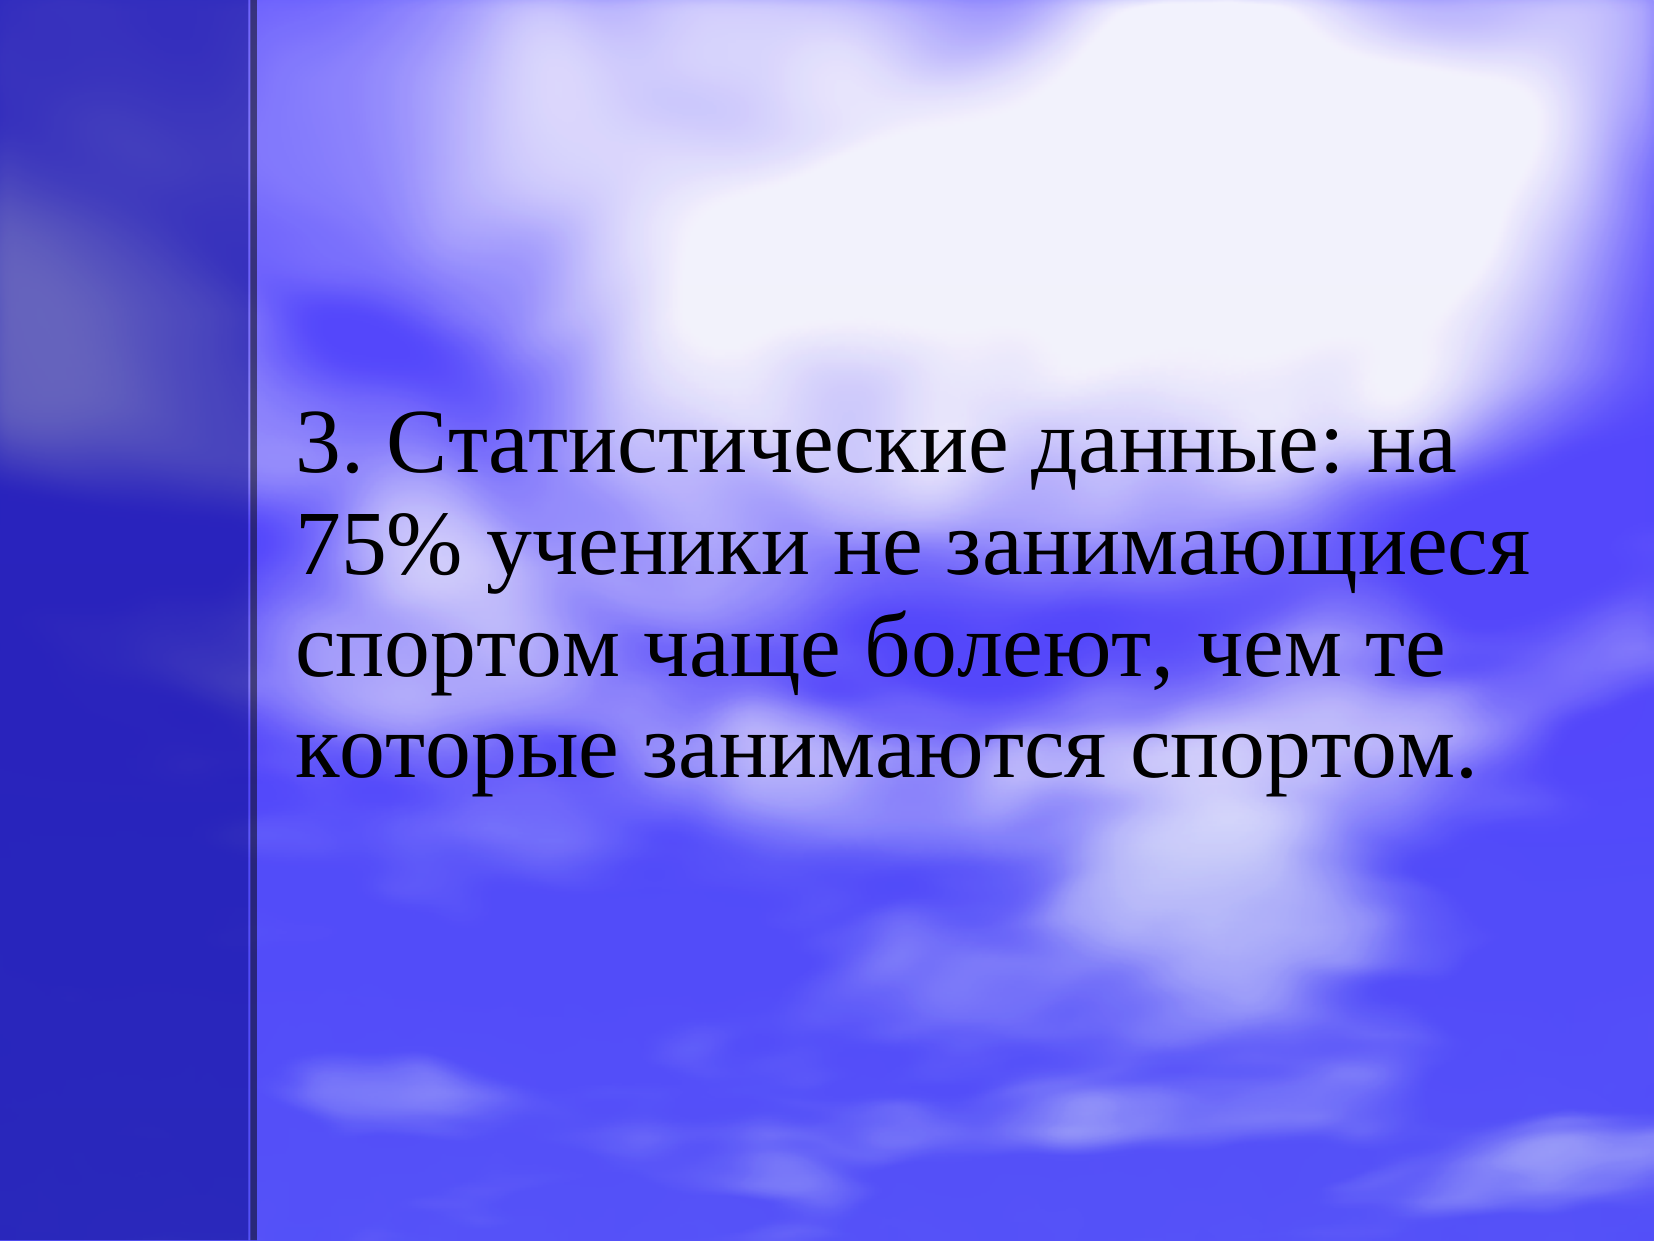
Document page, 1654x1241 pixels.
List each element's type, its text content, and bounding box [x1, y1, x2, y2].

title 3. Статистические данные: на 75% ученики не занимающиеся спортом чаще болеют, чем те которые занимаются спортом. [295, 391, 1536, 798]
